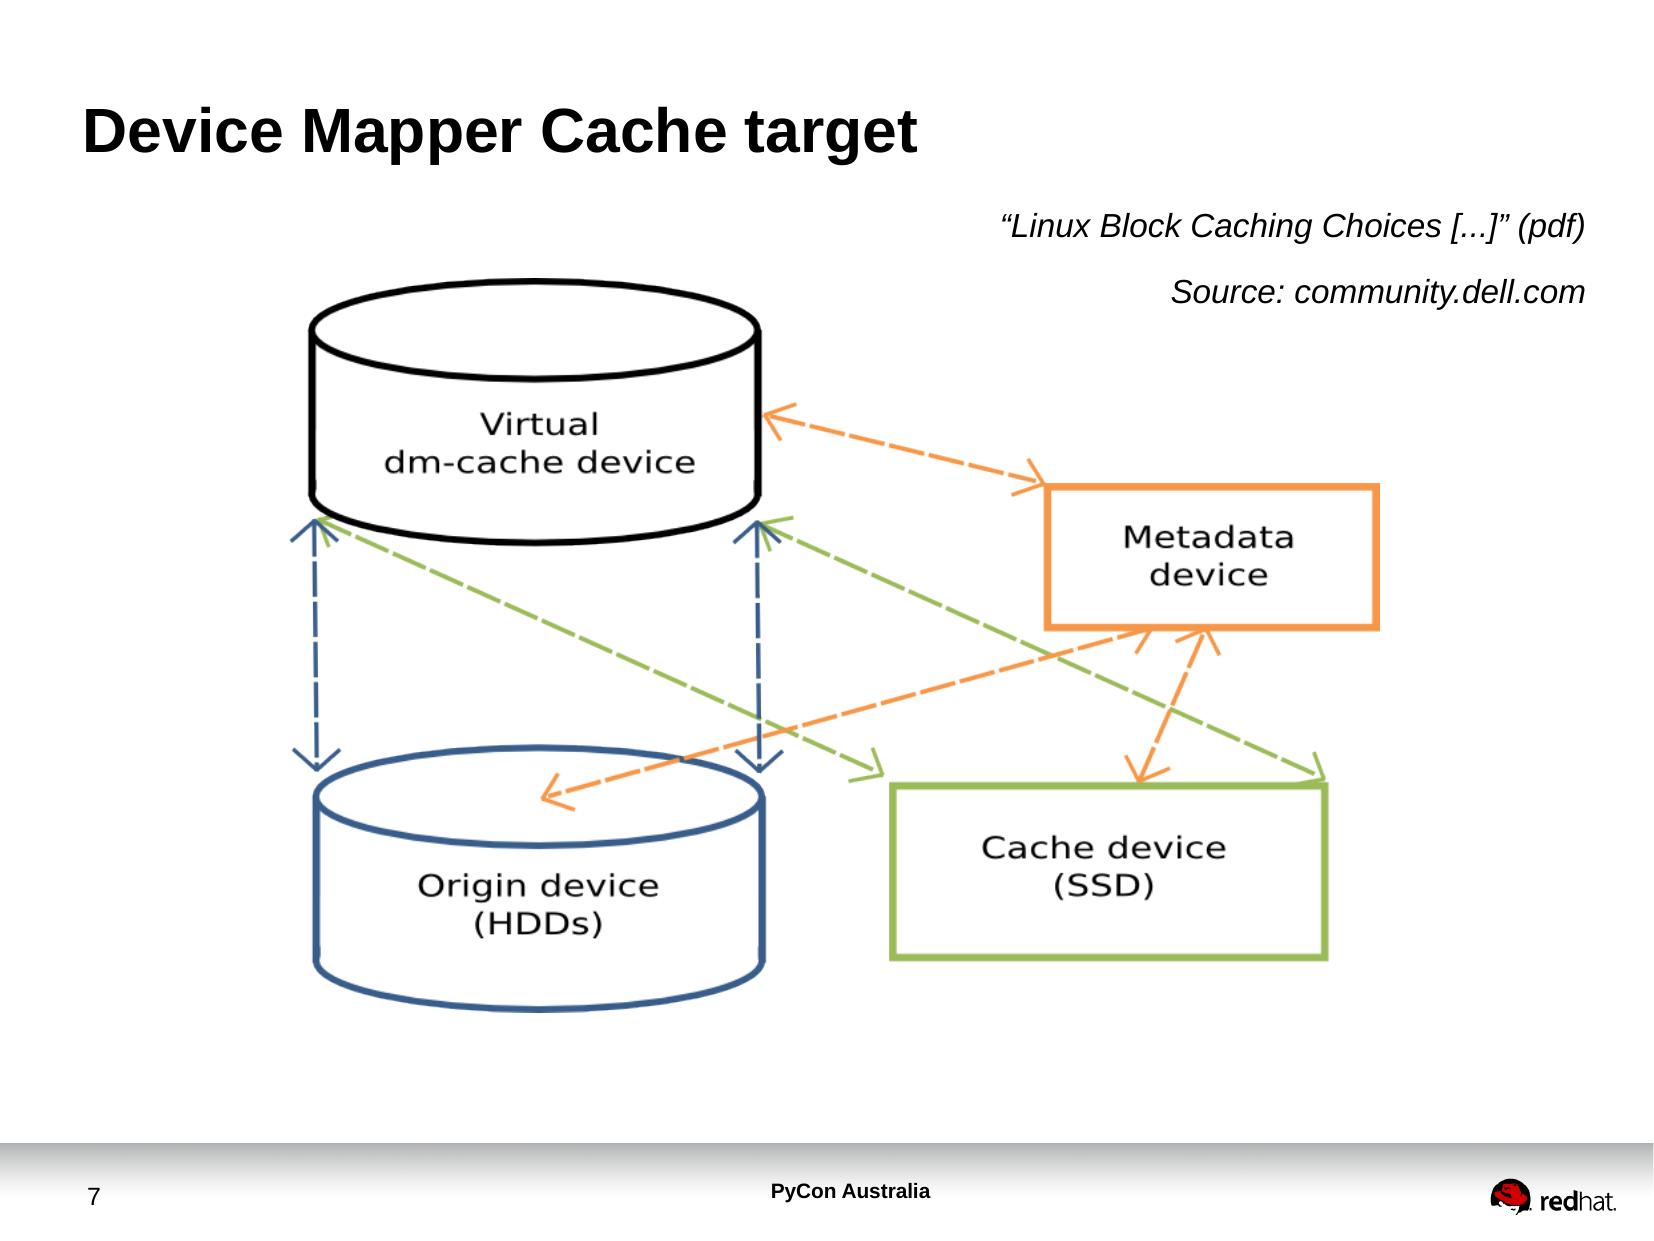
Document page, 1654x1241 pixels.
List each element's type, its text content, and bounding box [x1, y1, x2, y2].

title Device Mapper Cache target [82, 37, 1571, 226]
picture [289, 278, 1380, 1013]
list “Linux Block Caching Choices [...]” (pdf) Source: community.dell.com [98, 207, 1587, 482]
picture [0, 1143, 1654, 1241]
